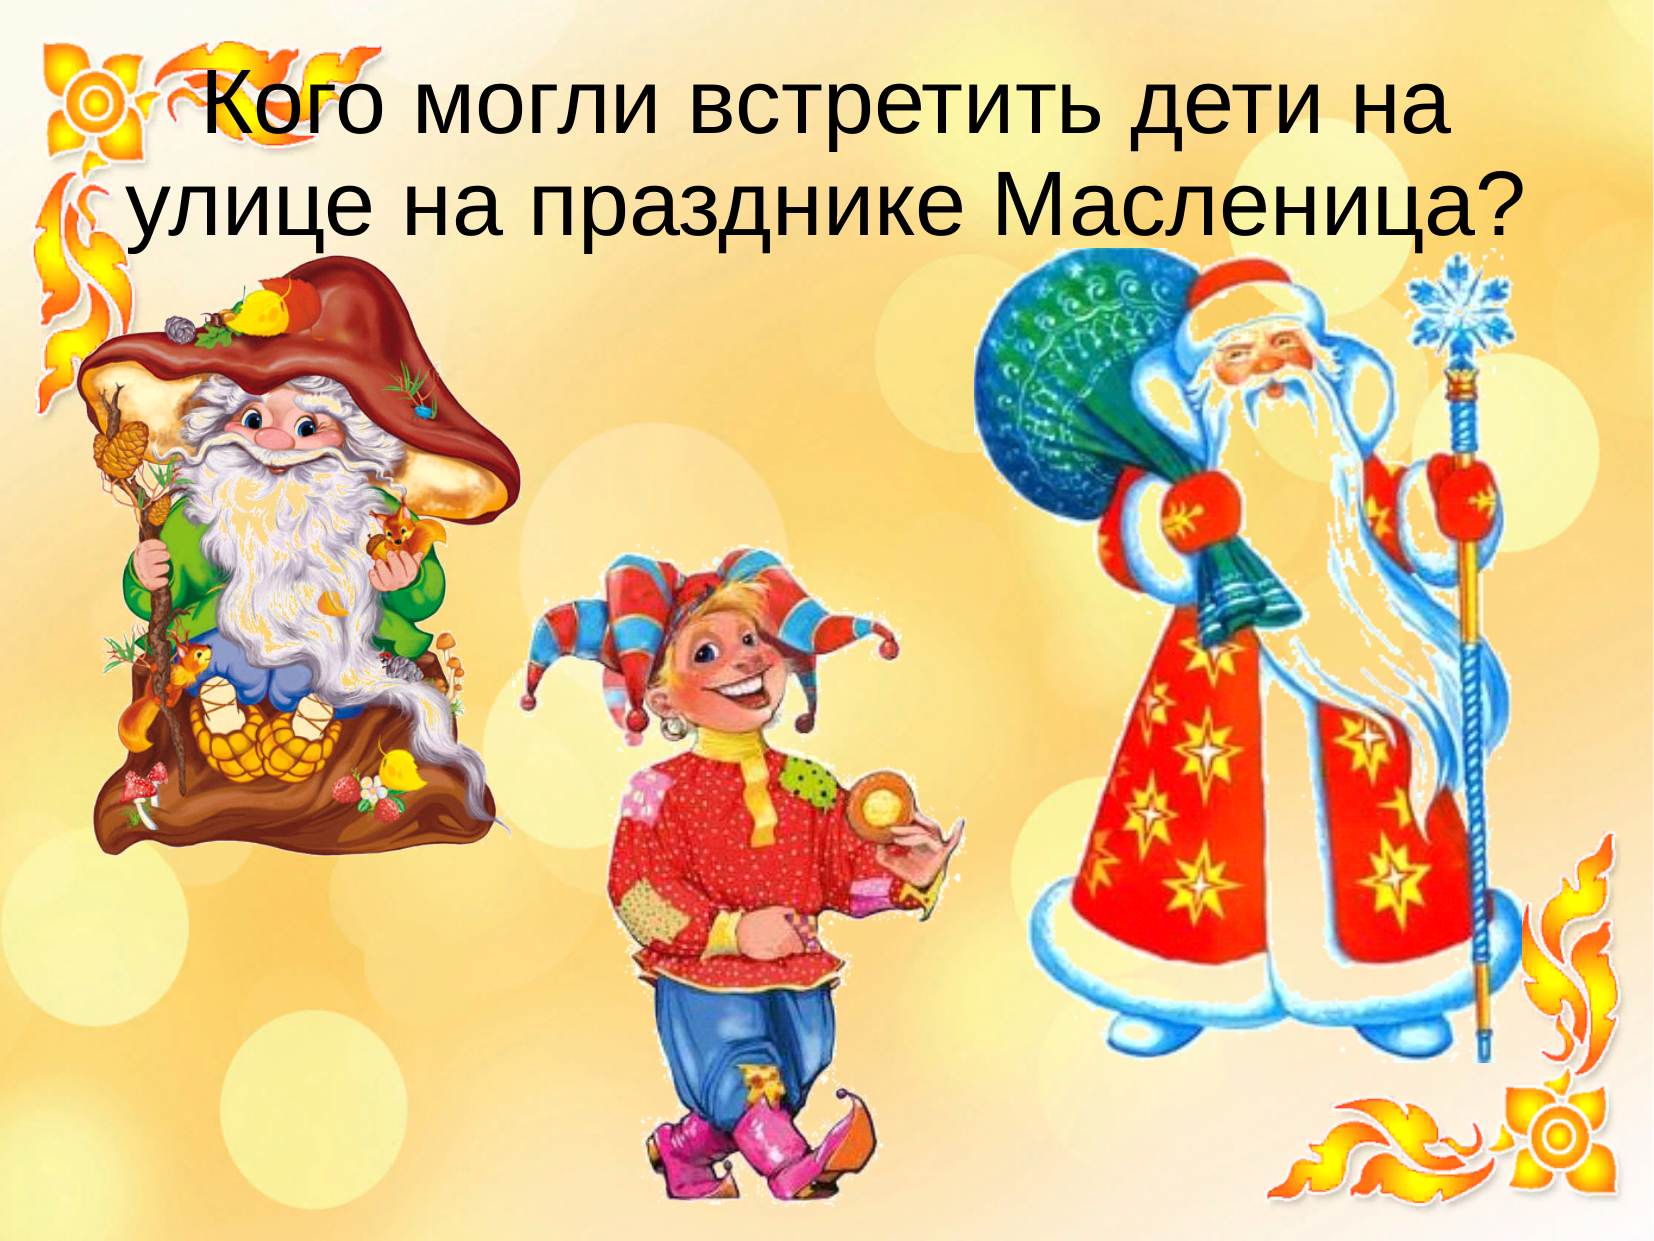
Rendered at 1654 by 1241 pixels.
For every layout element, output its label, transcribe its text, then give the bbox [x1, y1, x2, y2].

picture [0, 0, 1654, 1241]
title Кого могли встретить дети на улице на празднике Масленица? [82, 49, 1571, 257]
